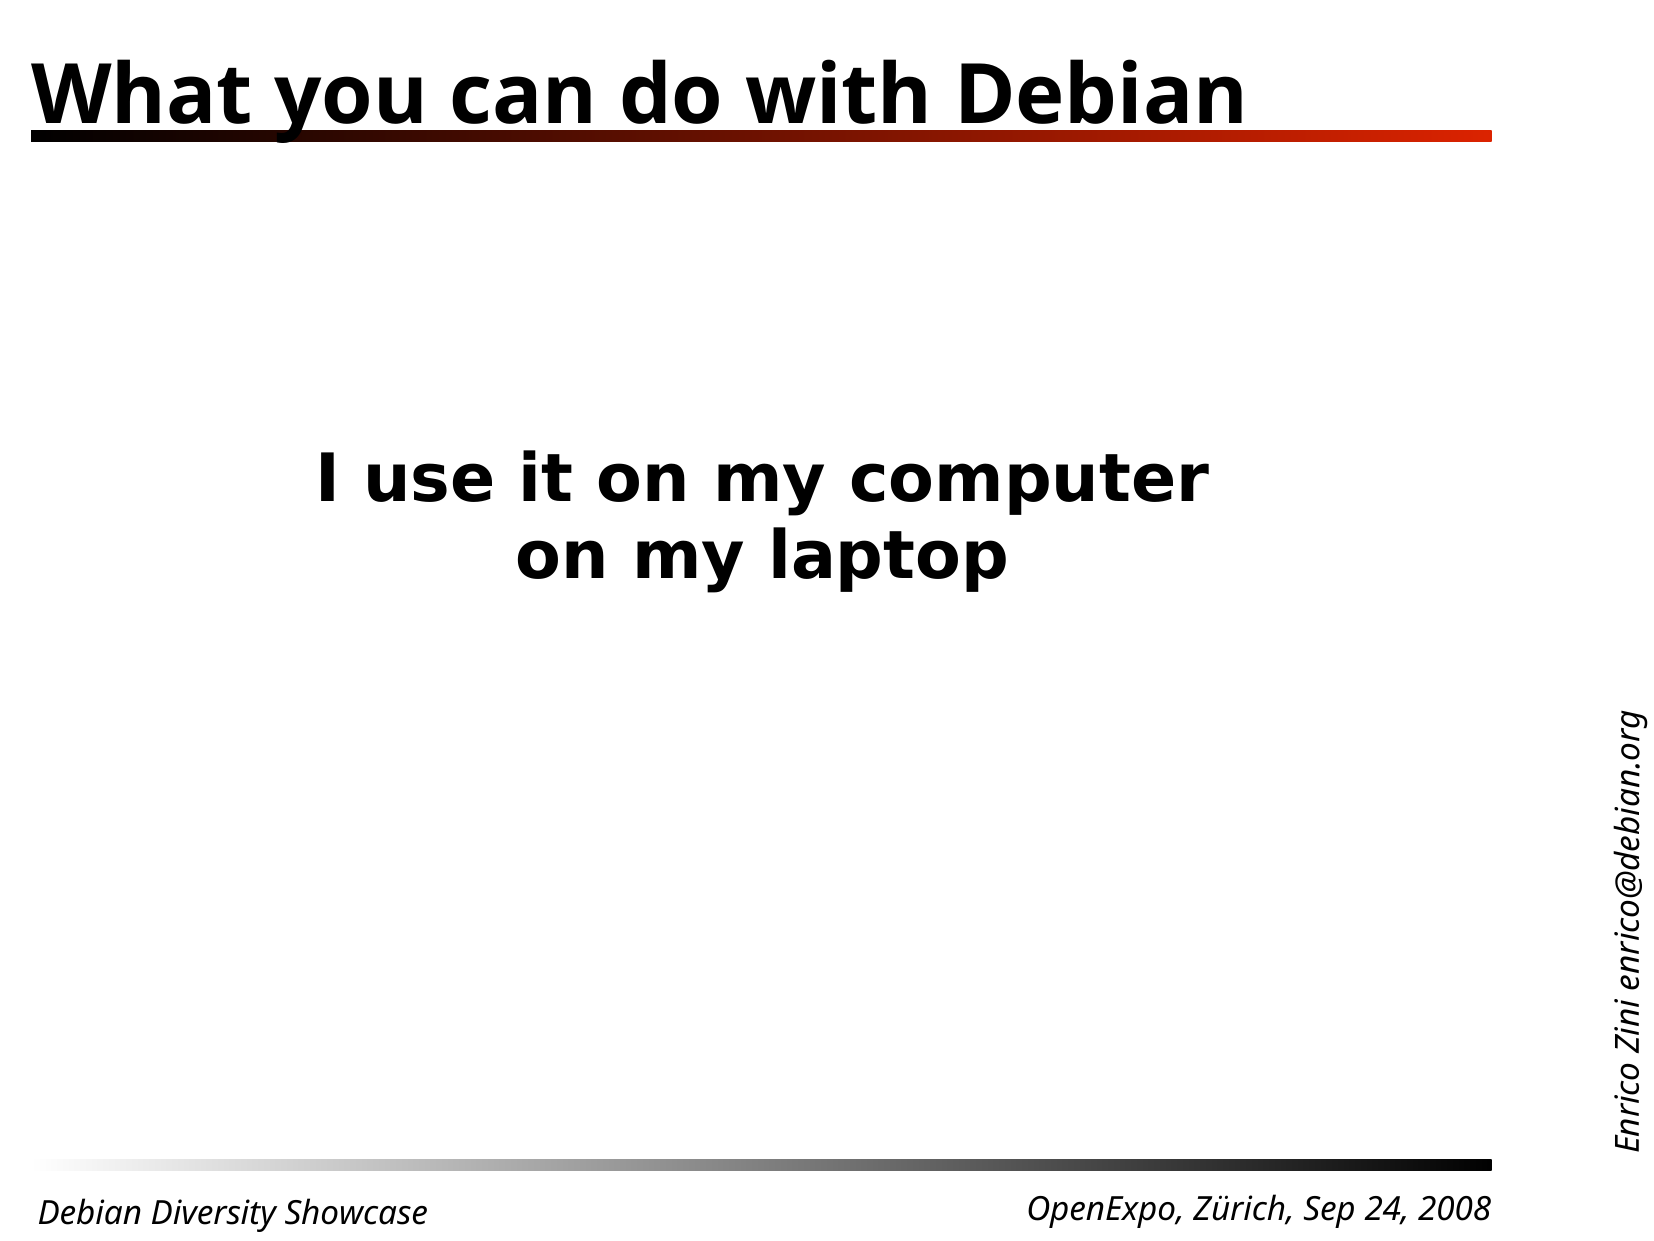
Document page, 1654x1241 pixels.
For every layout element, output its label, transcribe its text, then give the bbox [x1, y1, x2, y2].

text_box I use it on my computer on my laptop [30, 439, 1495, 595]
text_box What you can do with Debian [31, 34, 1438, 168]
